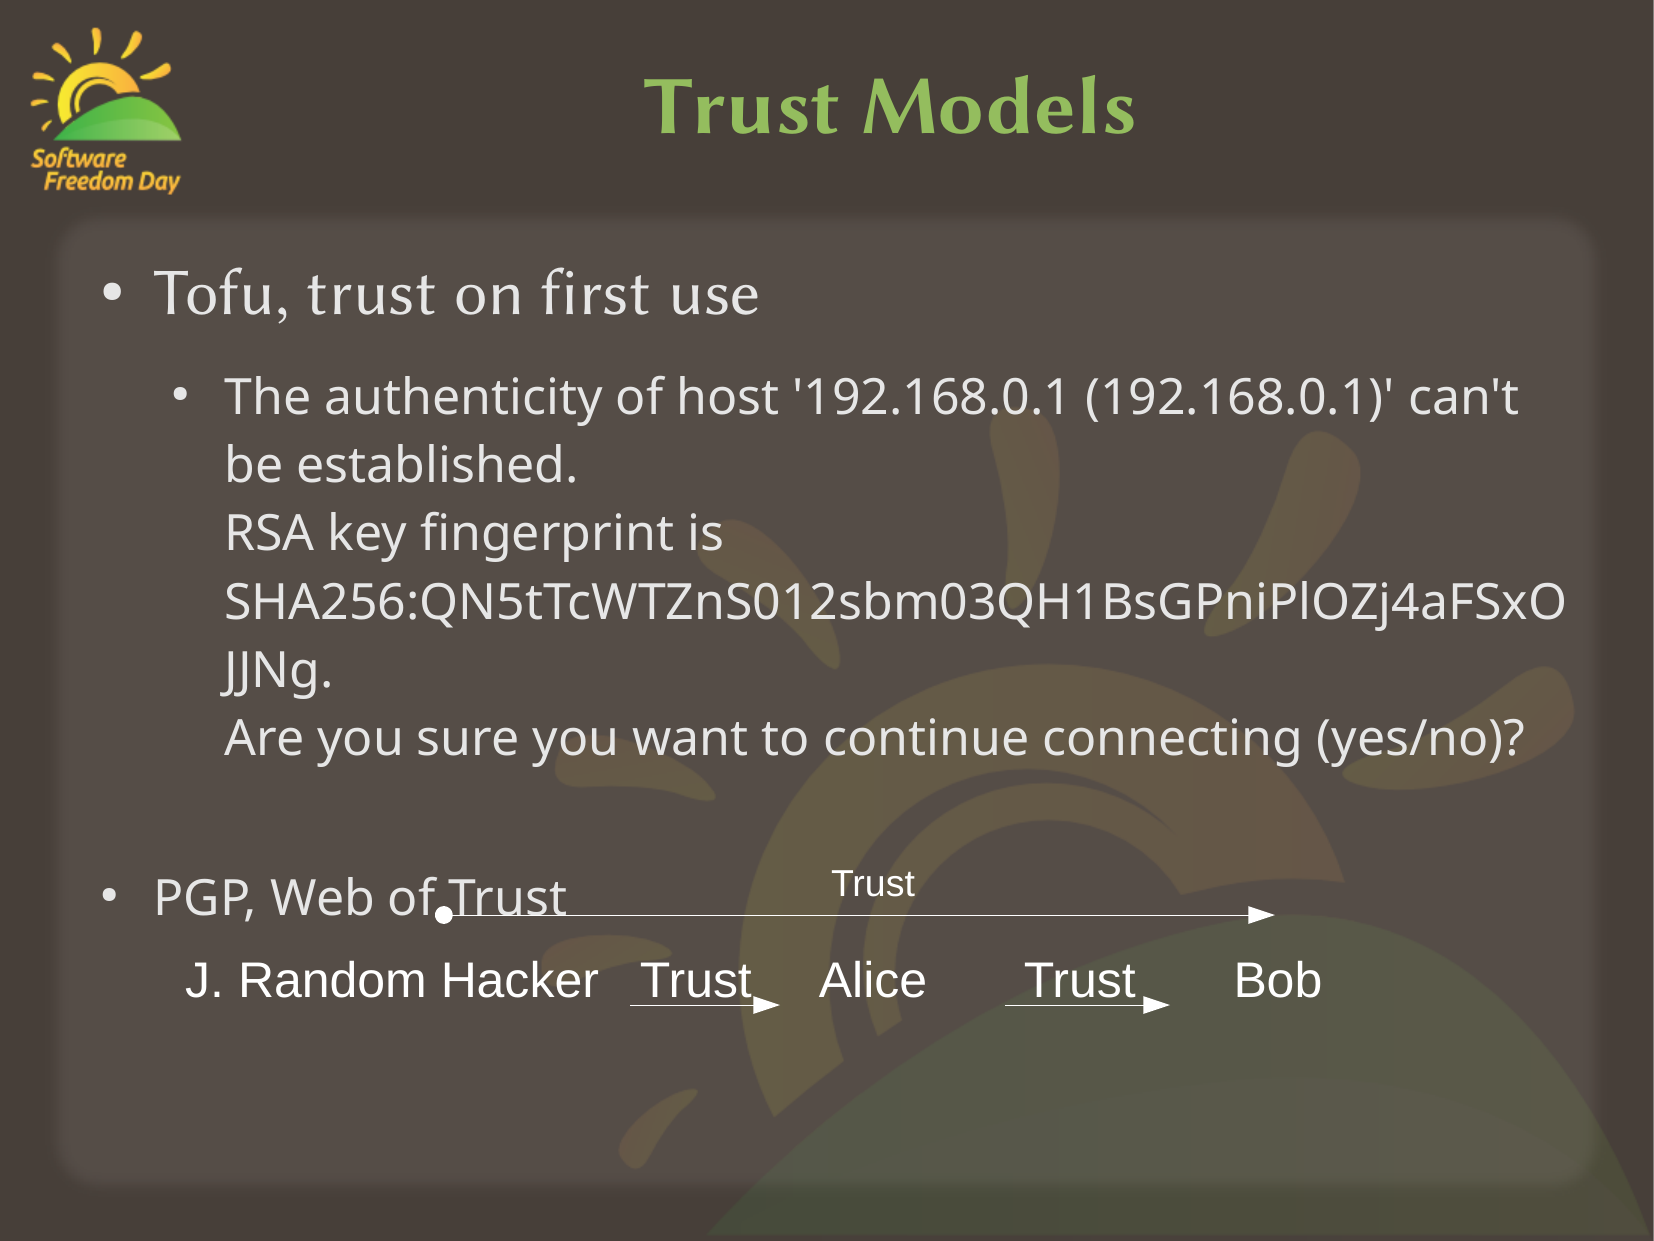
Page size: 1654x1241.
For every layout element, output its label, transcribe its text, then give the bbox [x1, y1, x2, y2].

text_box Trust [816, 855, 931, 912]
title Trust Models [210, 9, 1571, 205]
text_box J. Random Hacker Trust Alice Trust Bob [170, 945, 1338, 1016]
list Tofu, trust on first use The authenticity of host '192.168.0.1 (192.168.0.1)' can't be established. RSA key fingerprint is SHA256:QN5tTcWTZnS012sbm03QH1BsGPniPlOZj4aFSxOJJNg. Are you sure you want to continue connecting (yes/no)? PGP, Web of Trust [82, 255, 1571, 1141]
picture [0, 0, 1654, 1241]
